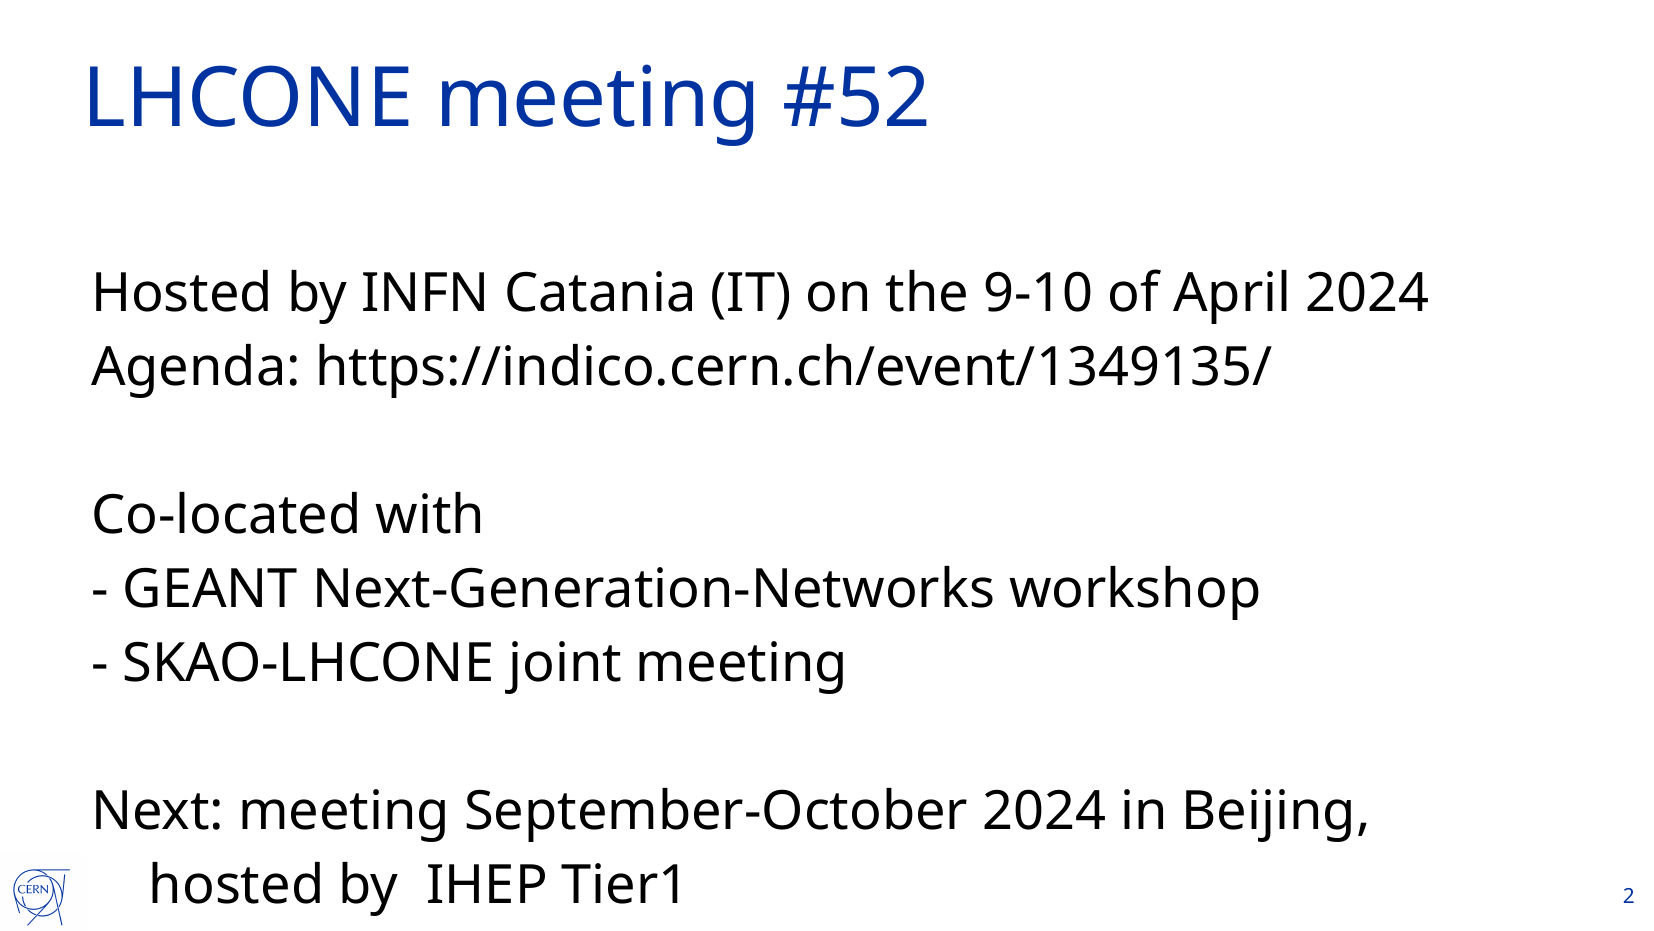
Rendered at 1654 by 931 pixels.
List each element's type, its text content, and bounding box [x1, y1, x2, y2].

title LHCONE meeting #52 [82, 37, 1571, 247]
text_box Hosted by INFN Catania (IT) on the 9-10 of April 2024 Agenda: https://indico.cern.ch/event/1349135/ Co-located with - GEANT Next-Generation-Networks workshop - SKAO-LHCONE joint meeting Next: meeting September-October 2024 in Beijing, hosted by IHEP Tier1 [76, 172, 1601, 931]
picture [0, 850, 76, 931]
